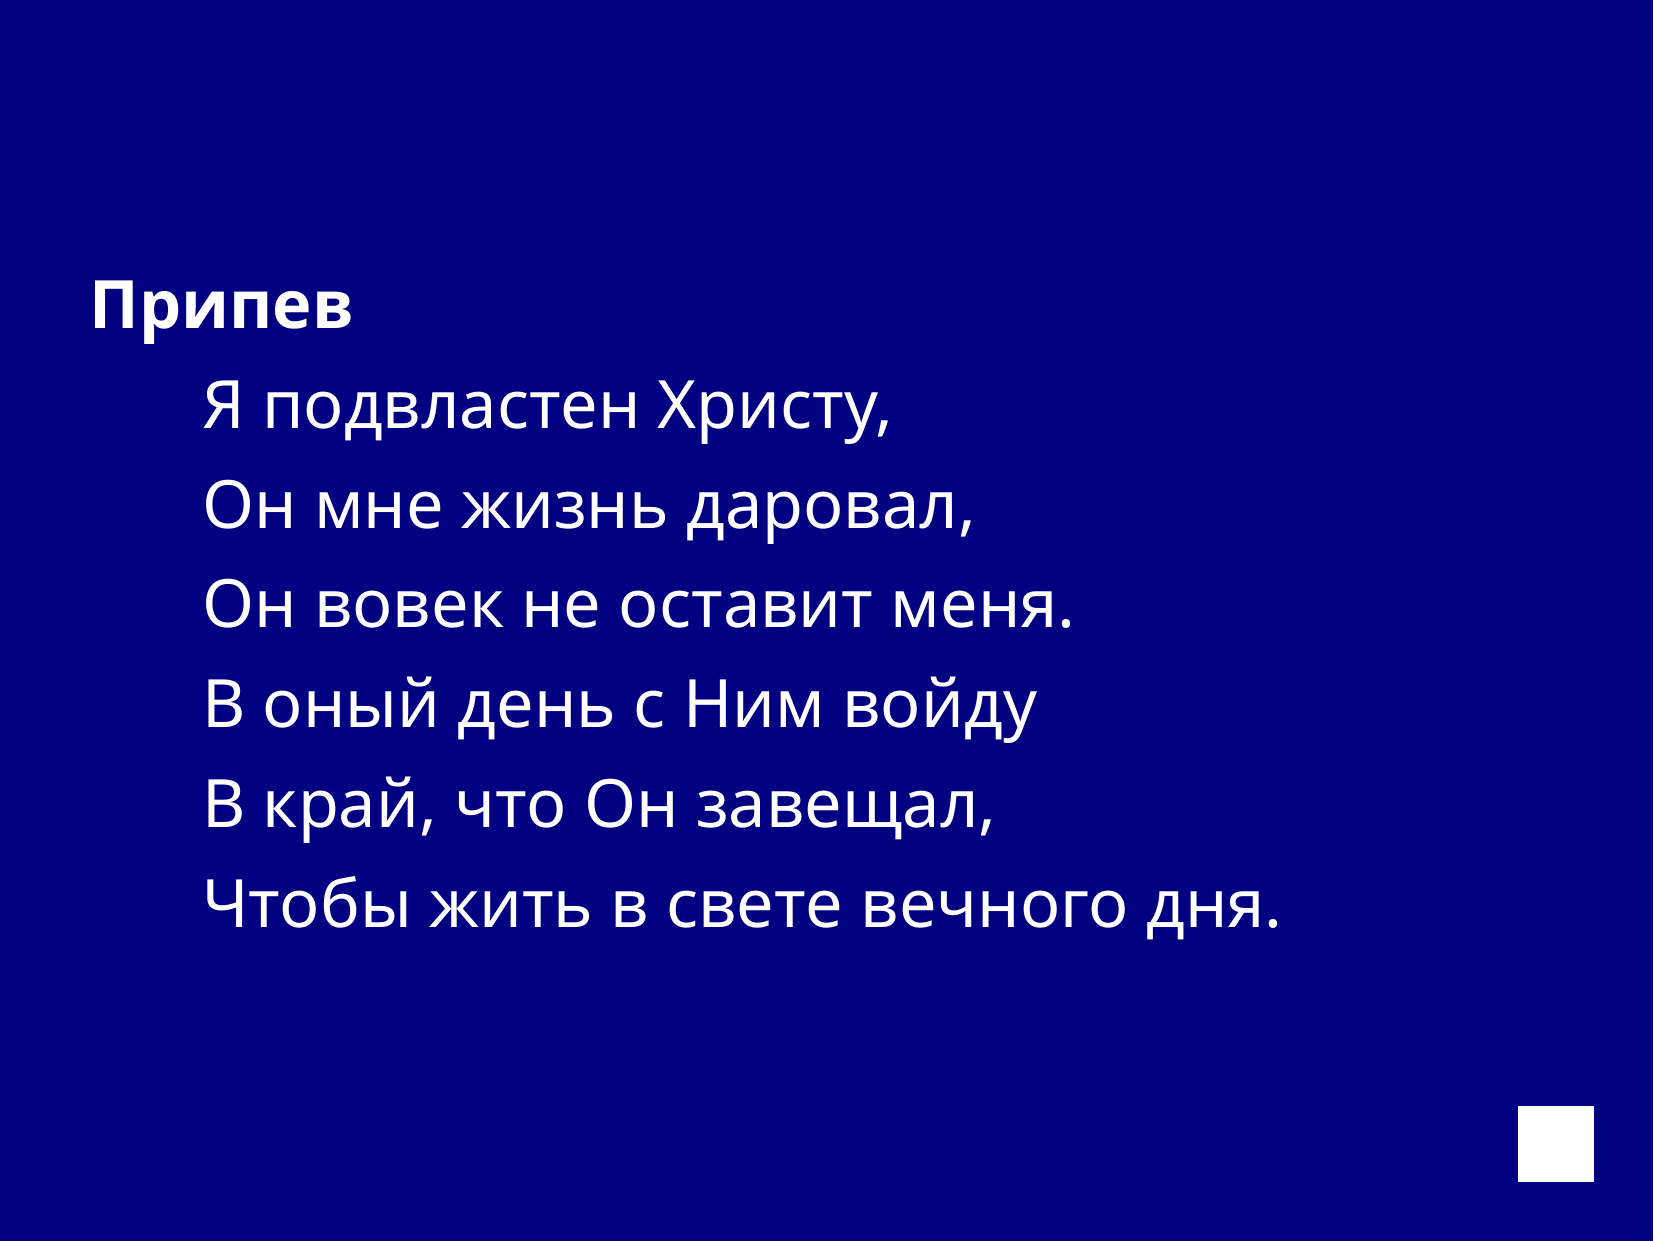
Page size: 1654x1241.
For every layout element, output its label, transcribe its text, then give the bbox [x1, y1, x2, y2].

text_box [1518, 1106, 1594, 1182]
text_box Припев Я подвластен Христу, Он мне жизнь даровал, Он вовек не оставит меня. В оный день с Ним войду В край, что Он завещал, Чтобы жить в свете вечного дня. [75, 150, 1576, 1163]
